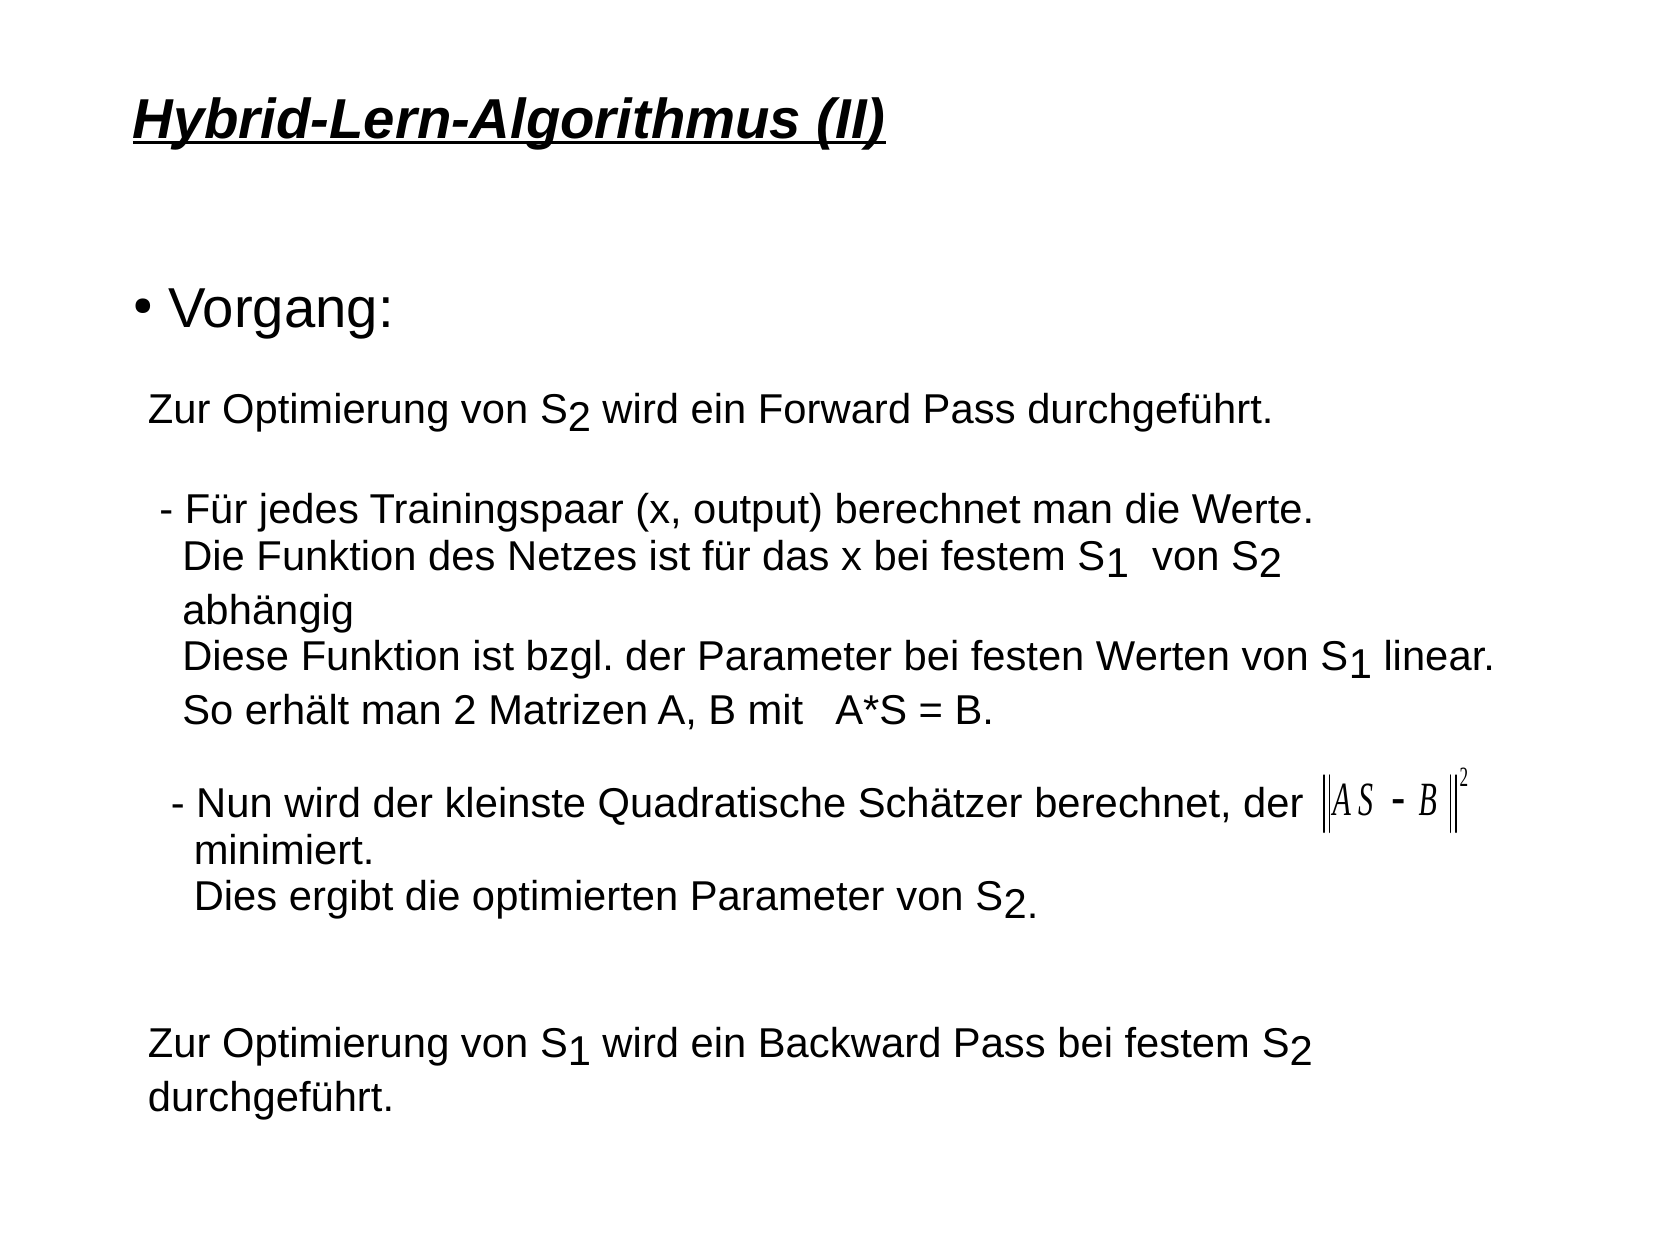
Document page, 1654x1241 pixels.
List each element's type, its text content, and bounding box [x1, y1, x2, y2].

chart [1317, 755, 1477, 844]
text_box Hybrid-Lern-Algorithmus (II) Vorgang: Zur Optimierung von S2 wird ein Forward Pass durchgeführt. - Für jedes Trainingspaar (x, output) berechnet man die Werte. Die Funktion des Netzes ist für das x bei festem S1 von S2 abhängig Diese Funktion ist bzgl. der Parameter bei festen Werten von S1 linear. So erhält man 2 Matrizen A, B mit A*S = B. - Nun wird der kleinste Quadratische Schätzer berechnet, der minimiert. Dies ergibt die optimierten Parameter von S2. Zur Optimierung von S1 wird ein Backward Pass bei festem S2 durchgeführt. [118, 79, 1565, 1196]
